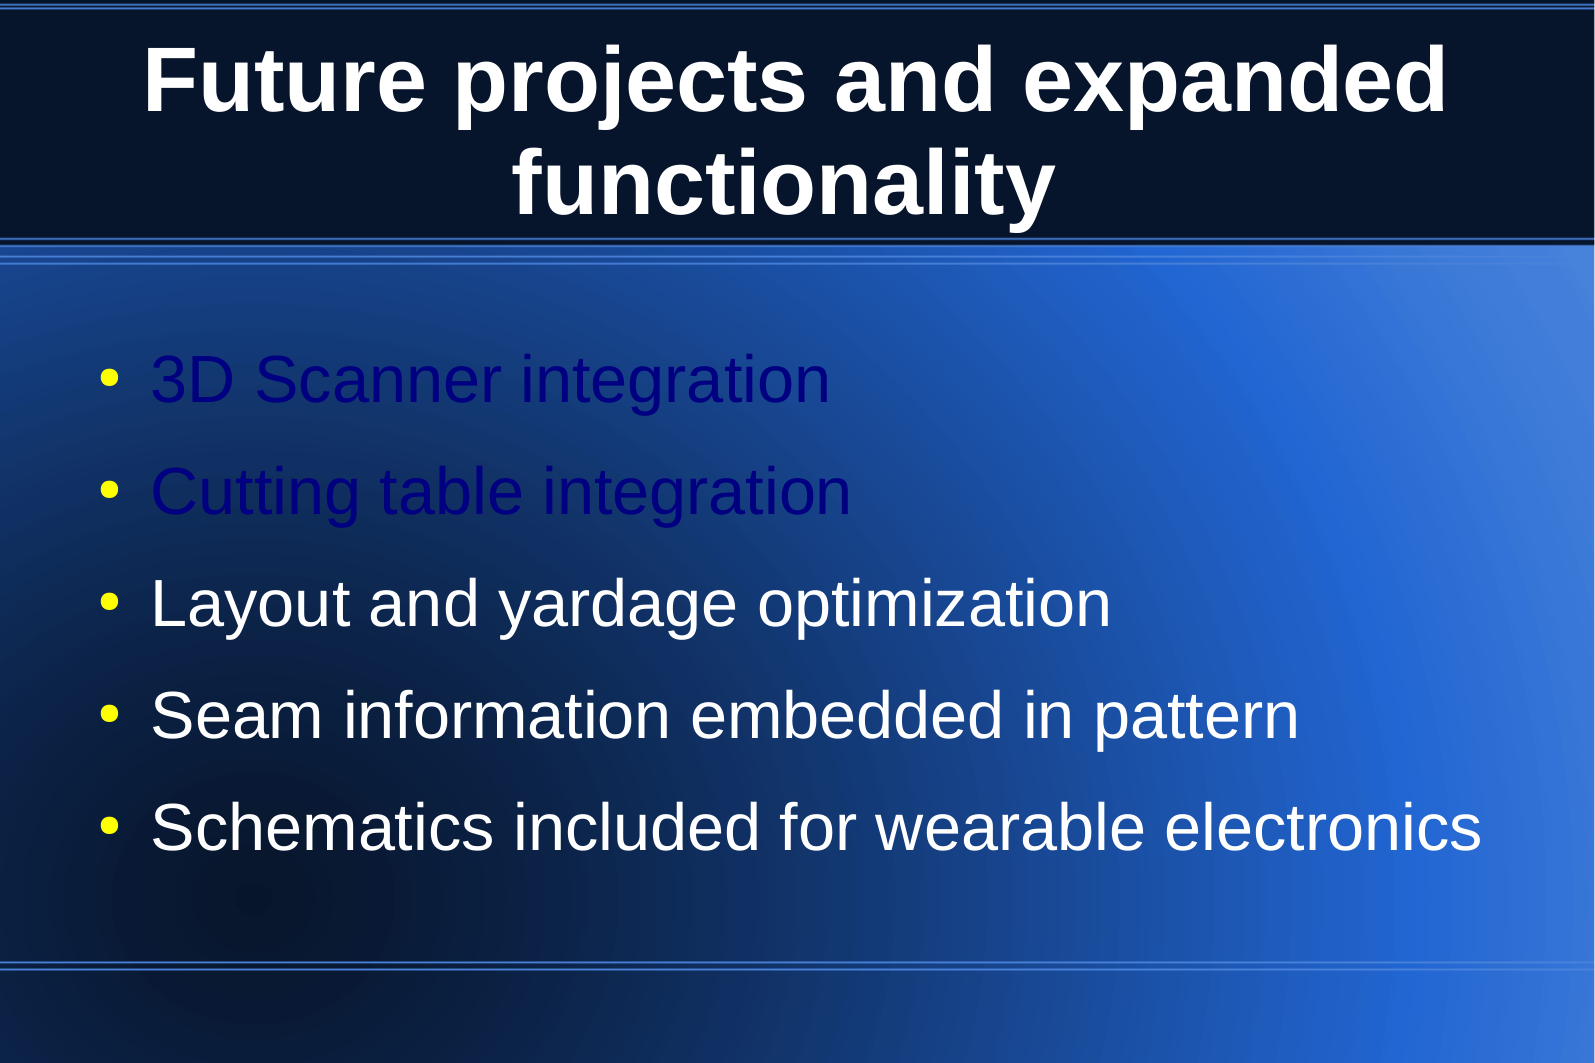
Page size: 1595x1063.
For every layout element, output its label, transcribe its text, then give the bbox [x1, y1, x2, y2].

list 3D Scanner integration Cutting table integration Layout and yardage optimization Seam information embedded in pattern Schematics included for wearable electronics [79, 304, 1515, 907]
title Future projects and expanded functionality [79, 28, 1515, 234]
picture [0, 0, 1595, 1063]
